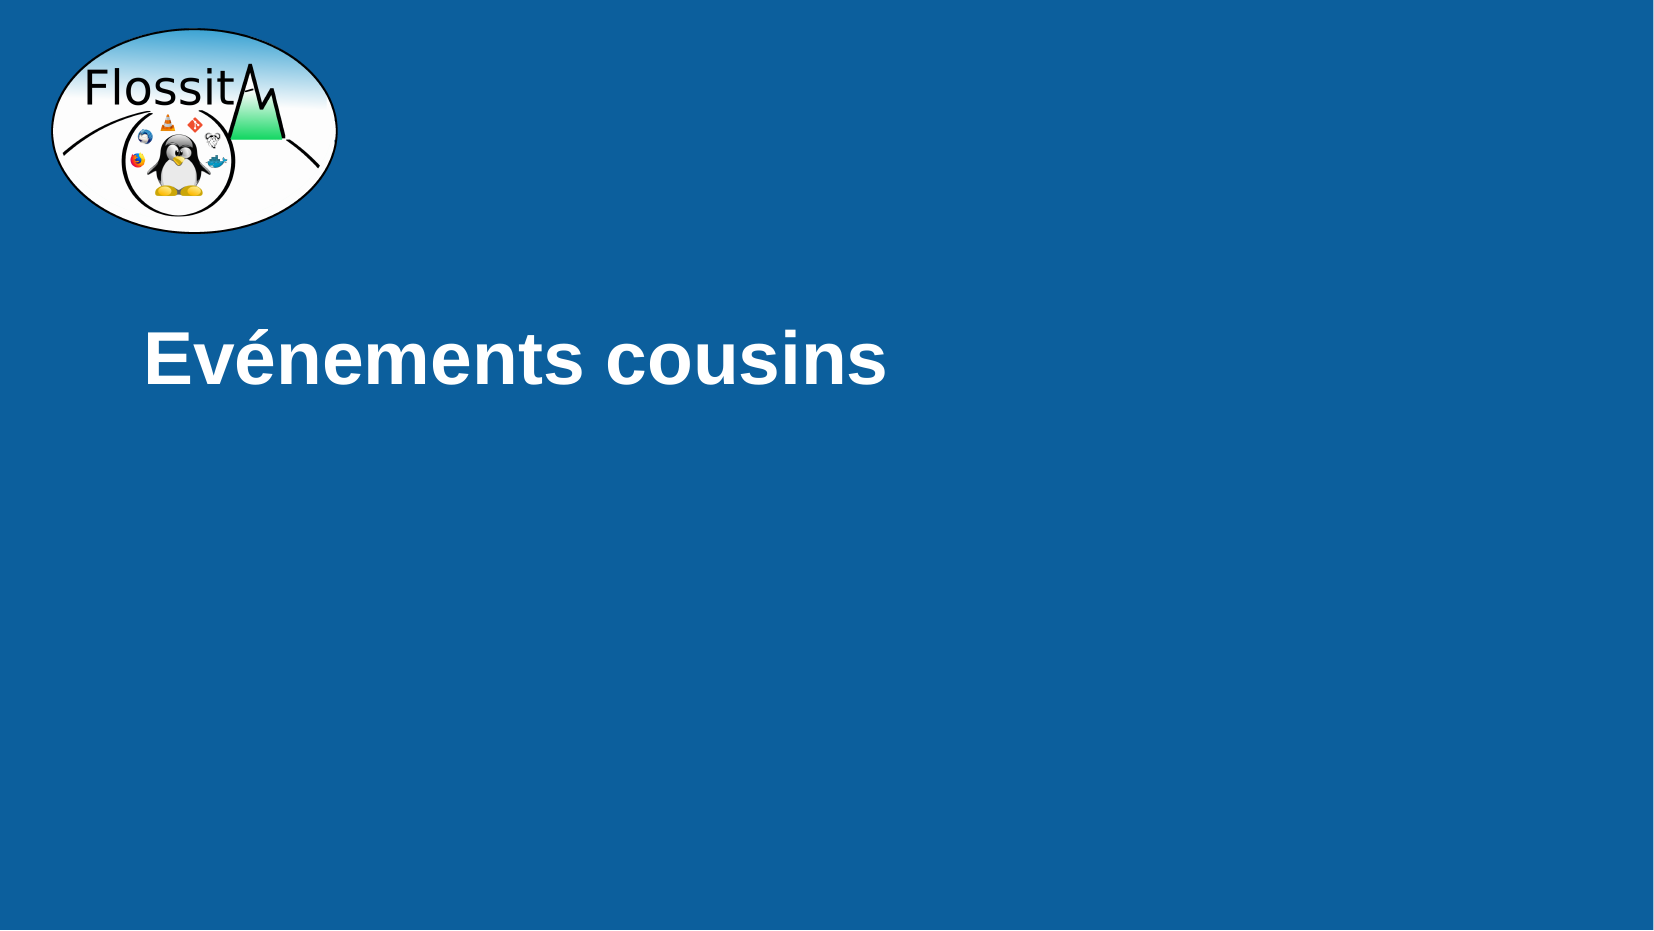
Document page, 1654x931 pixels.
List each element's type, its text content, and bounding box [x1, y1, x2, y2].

picture [50, 27, 339, 235]
title Evénements cousins [143, 182, 1459, 401]
